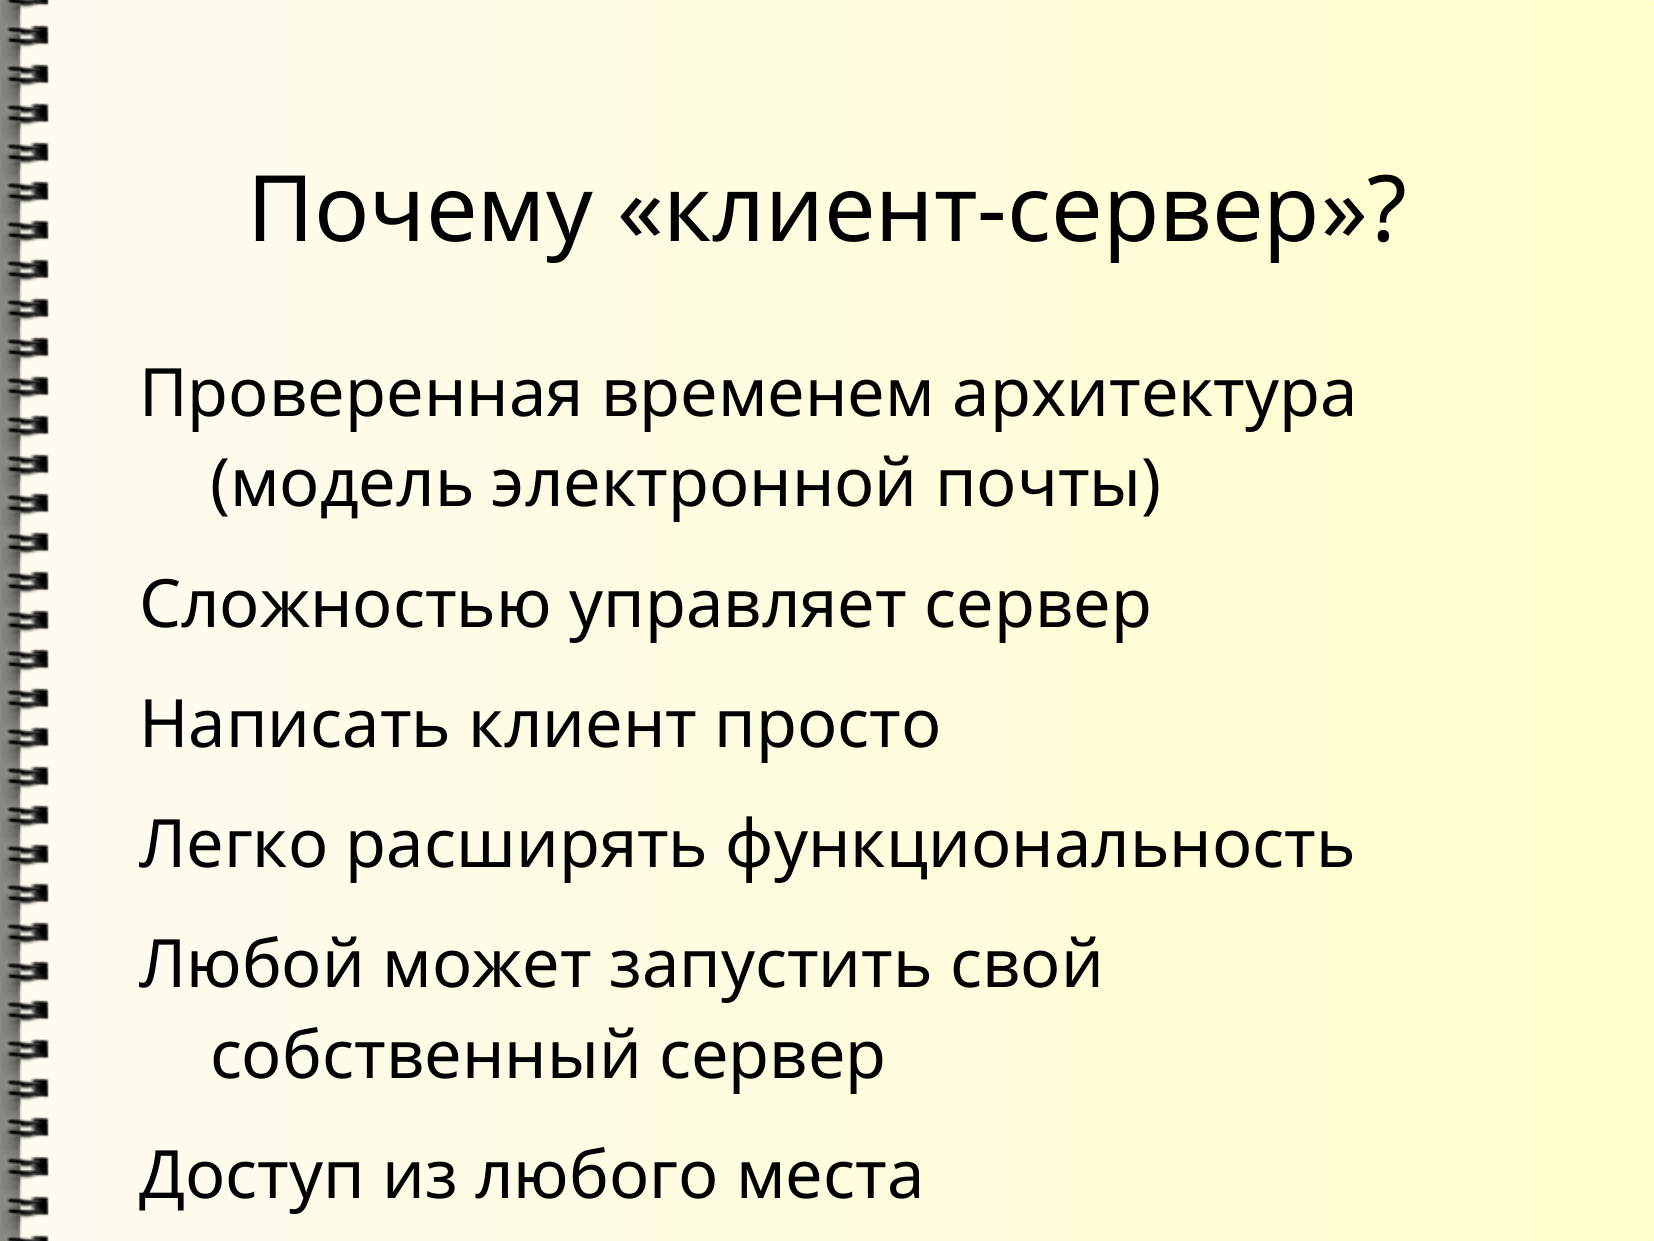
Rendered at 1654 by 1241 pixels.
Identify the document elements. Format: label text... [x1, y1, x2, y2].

title Почему «клиент-сервер»? [121, 102, 1534, 311]
list Проверенная временем архитектура (модель электронной почты) Сложностью управляет сервер Написать клиент просто Легко расширять функциональность Любой может запустить свой собственный сервер Доступ из любого места [121, 344, 1534, 1155]
picture [0, 0, 1654, 1241]
